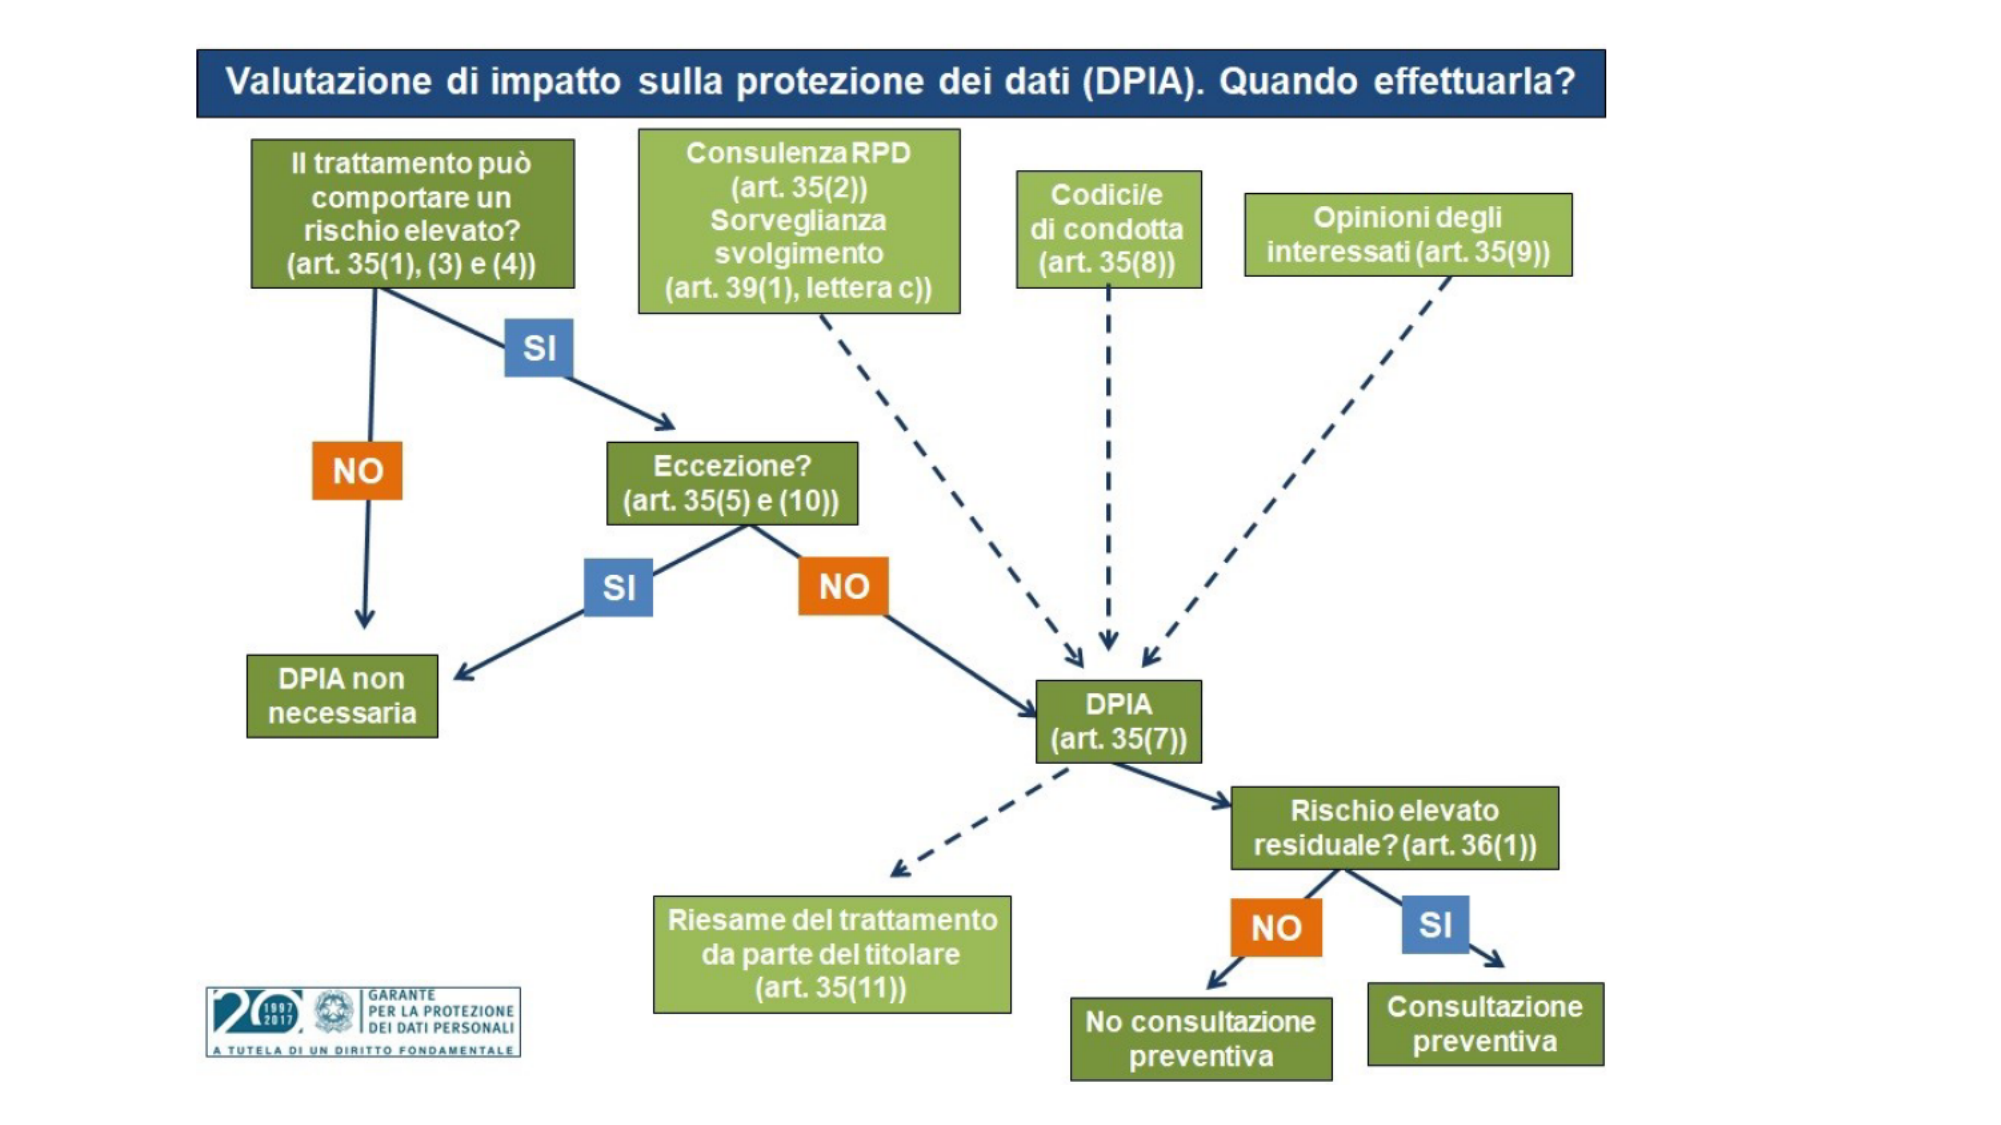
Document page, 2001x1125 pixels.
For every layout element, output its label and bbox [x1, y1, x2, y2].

picture [196, 40, 1640, 1085]
